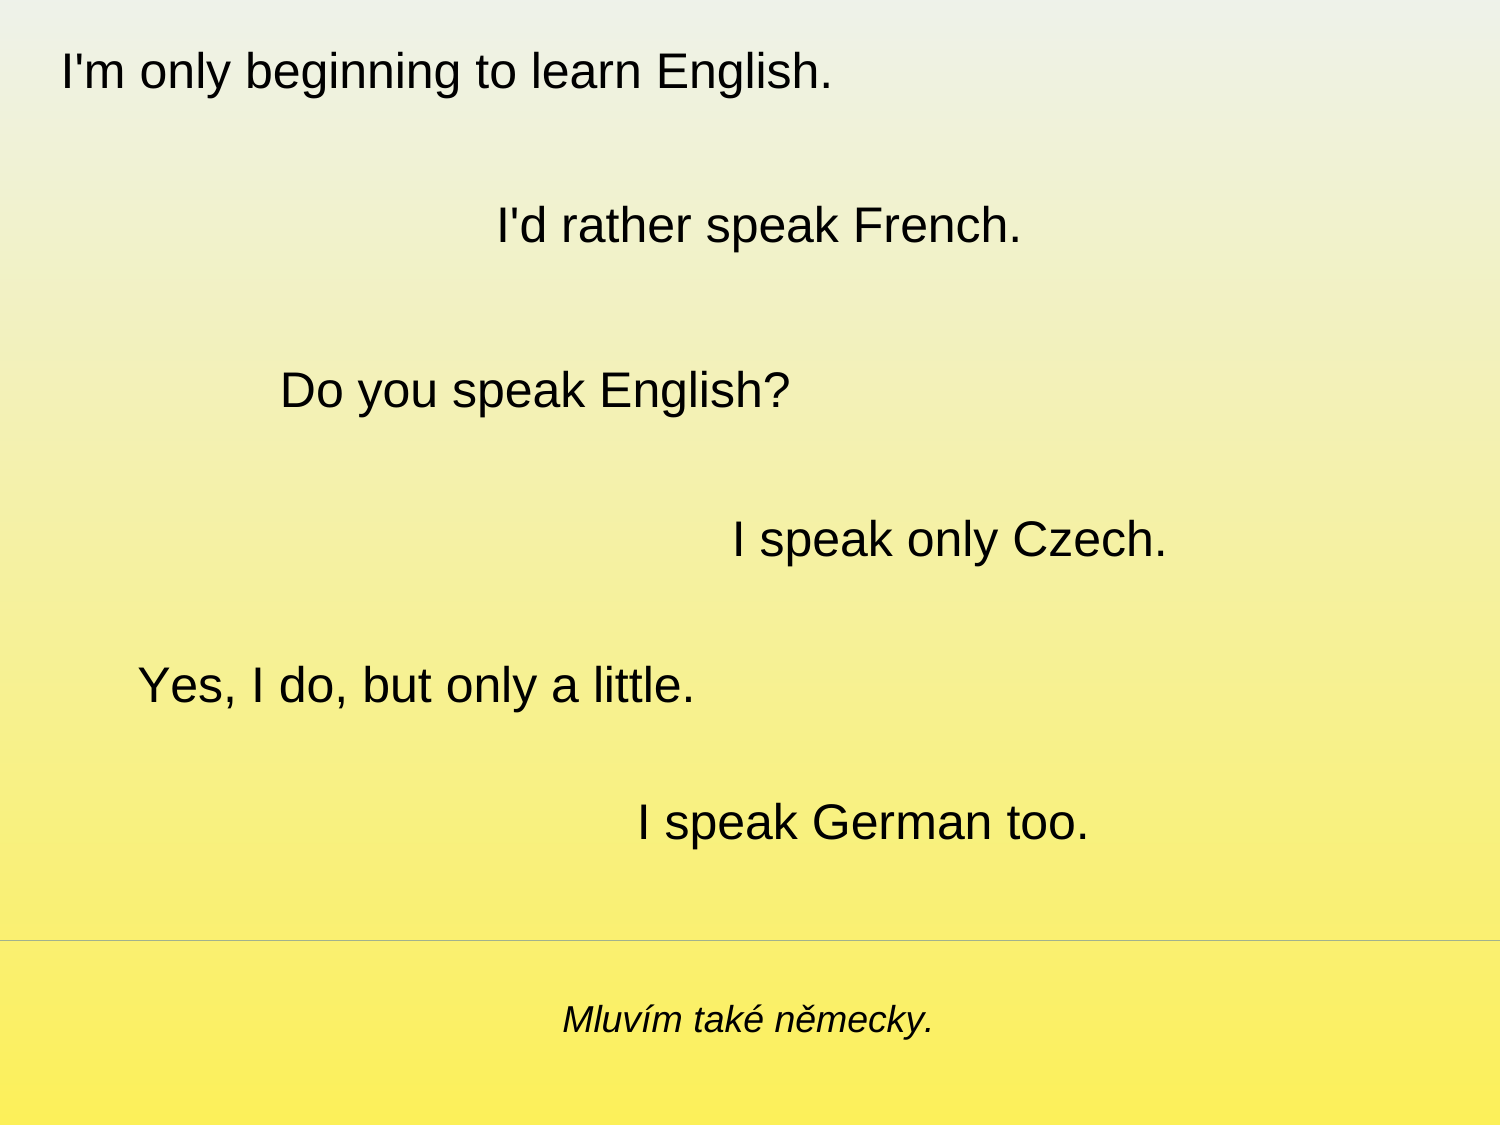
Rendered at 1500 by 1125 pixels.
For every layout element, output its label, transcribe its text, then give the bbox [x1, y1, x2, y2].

text_box Yes, I do, but only a little. [122, 645, 712, 721]
text_box Do you speak English? [265, 349, 806, 426]
text_box I speak German too. [622, 781, 1106, 858]
text_box I'm only beginning to learn English. [45, 30, 849, 107]
text_box I'd rather speak French. [481, 184, 1038, 261]
text_box Mluvím také německy. [547, 987, 951, 1049]
text_box I speak only Czech. [717, 498, 1184, 575]
